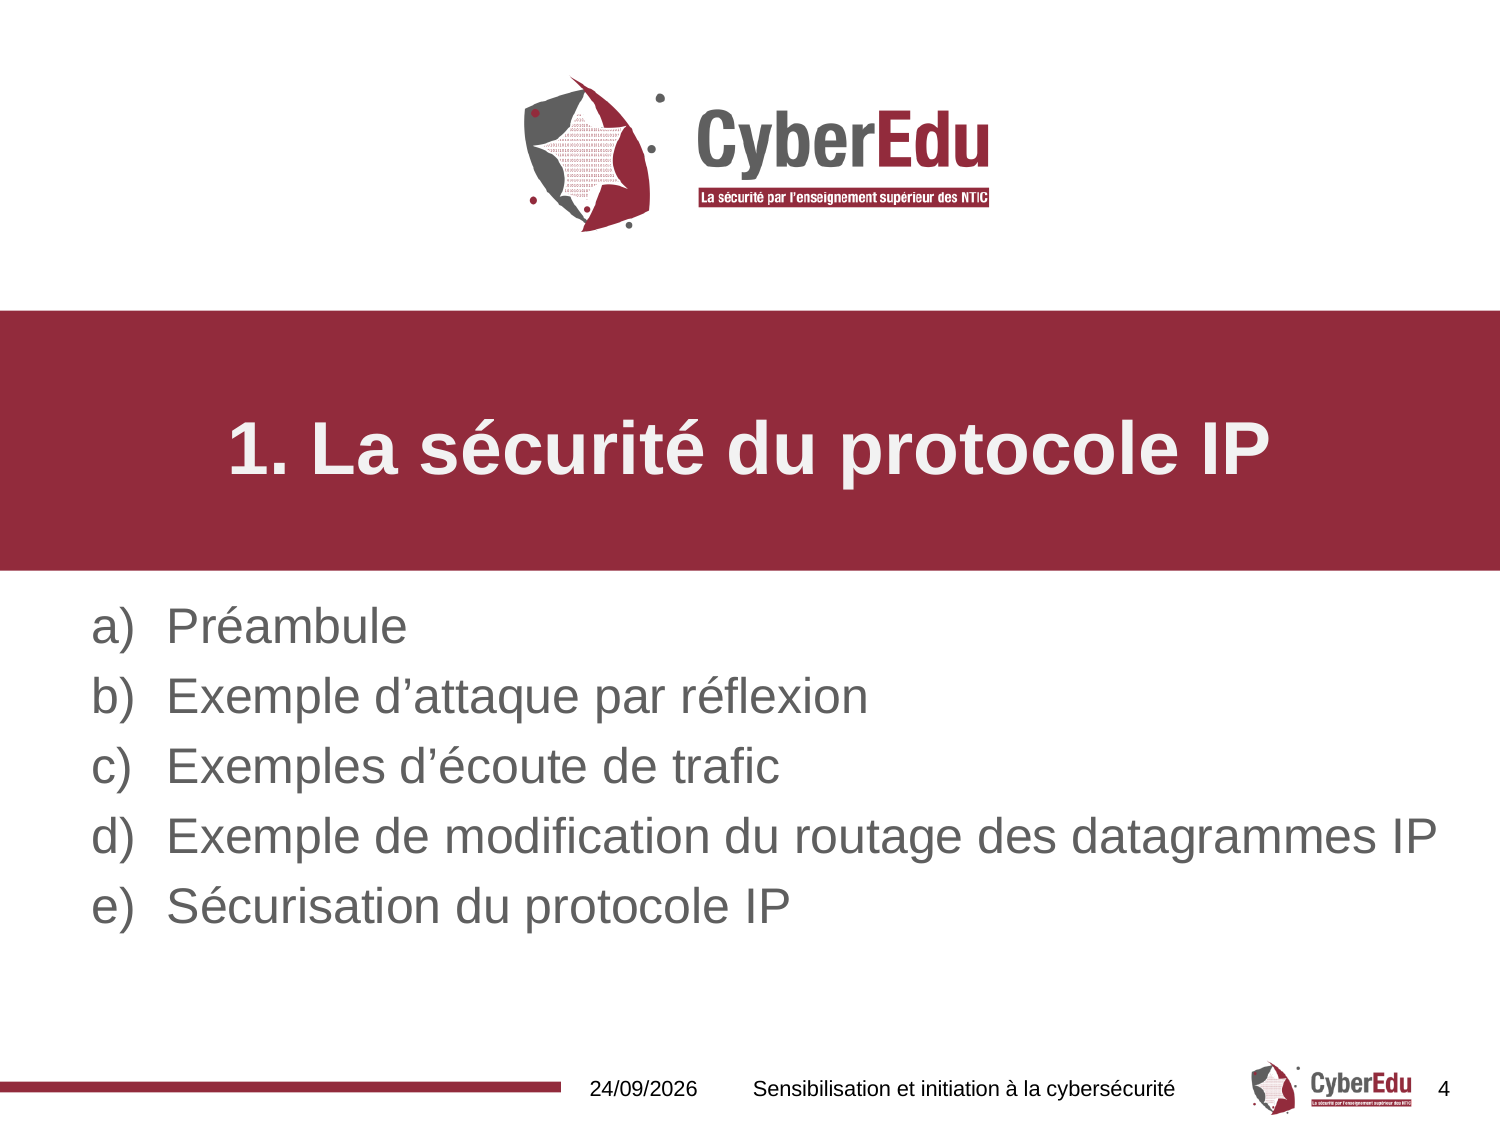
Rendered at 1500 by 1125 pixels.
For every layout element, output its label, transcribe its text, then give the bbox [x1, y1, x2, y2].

picture [1246, 1060, 1412, 1115]
picture [509, 75, 991, 232]
list Préambule Exemple d’attaque par réflexion Exemples d’écoute de trafic Exemple de modification du routage des datagrammes IP Sécurisation du protocole IP [76, 586, 1471, 941]
slide_number 15/11/2020 [561, 1057, 727, 1118]
title 1. La sécurité du protocole IP [75, 338, 1425, 551]
footer Sensibilisation et initiation à la cybersécurité [738, 1057, 1236, 1118]
slide_number <numéro> [1423, 1057, 1495, 1118]
